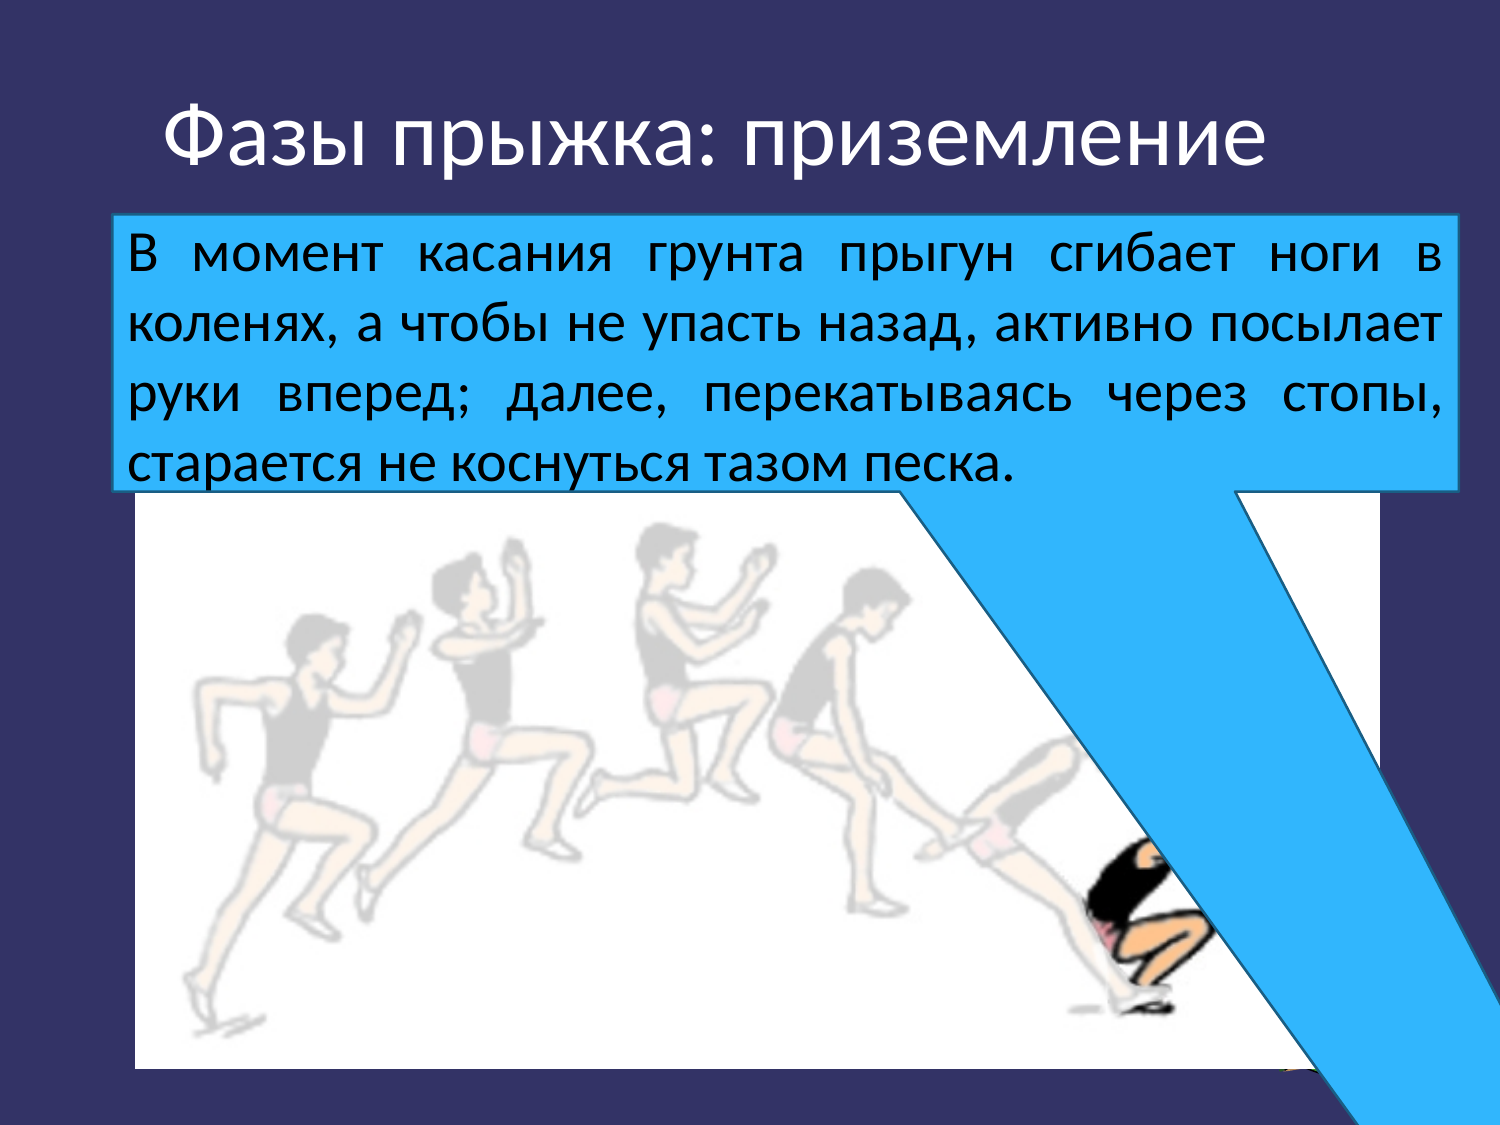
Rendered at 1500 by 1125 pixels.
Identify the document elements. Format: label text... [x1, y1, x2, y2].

text_box В момент касания грунта прыгун сгибает ноги в коленях, а чтобы не упасть назад, активно посылает руки вперед; далее, перекатываясь через стопы, старается не коснуться тазом песка. [112, 214, 1500, 1125]
text_box Фазы прыжка: приземление [147, 66, 1424, 302]
picture [135, 492, 1316, 1069]
picture [1236, 492, 1380, 769]
